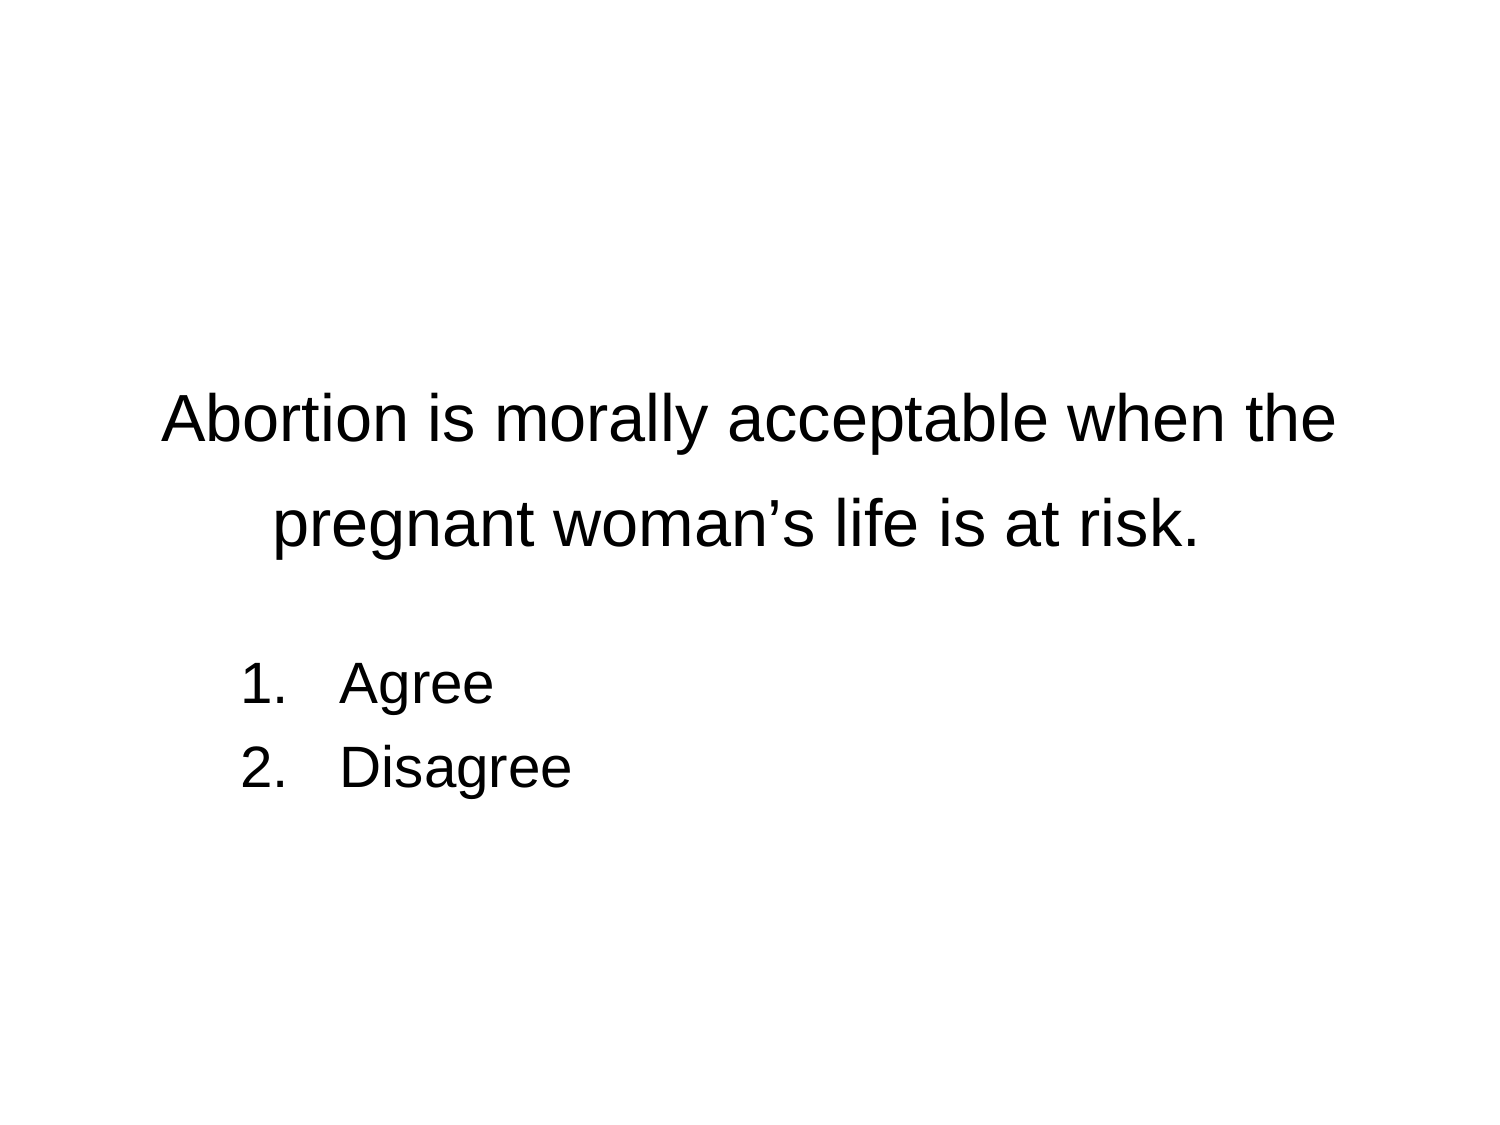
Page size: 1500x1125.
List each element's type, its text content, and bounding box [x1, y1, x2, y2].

title Abortion is morally acceptable when the pregnant woman’s life is at risk. [112, 349, 1388, 591]
subtitle Agree Disagree [225, 637, 1276, 925]
